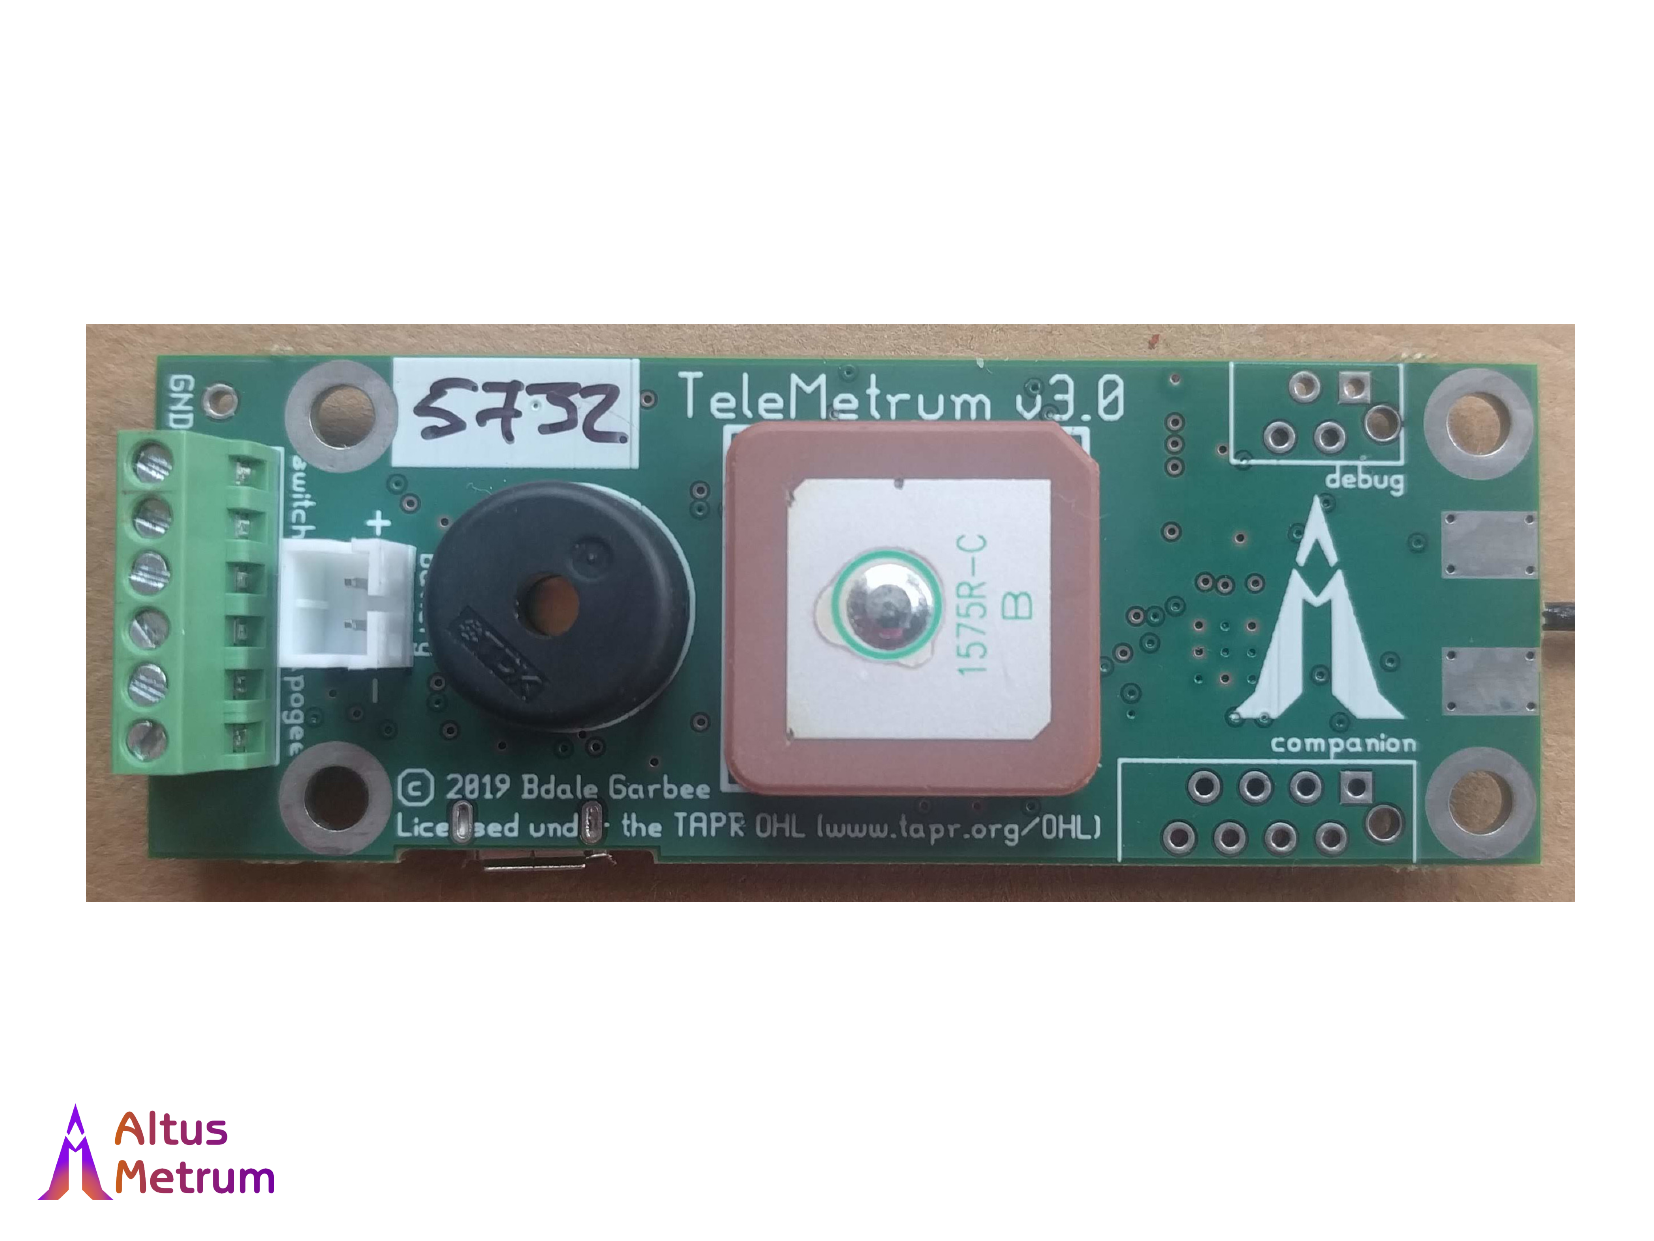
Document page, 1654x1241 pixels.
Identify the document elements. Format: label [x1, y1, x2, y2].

picture [86, 324, 1575, 902]
picture [37, 1103, 274, 1200]
